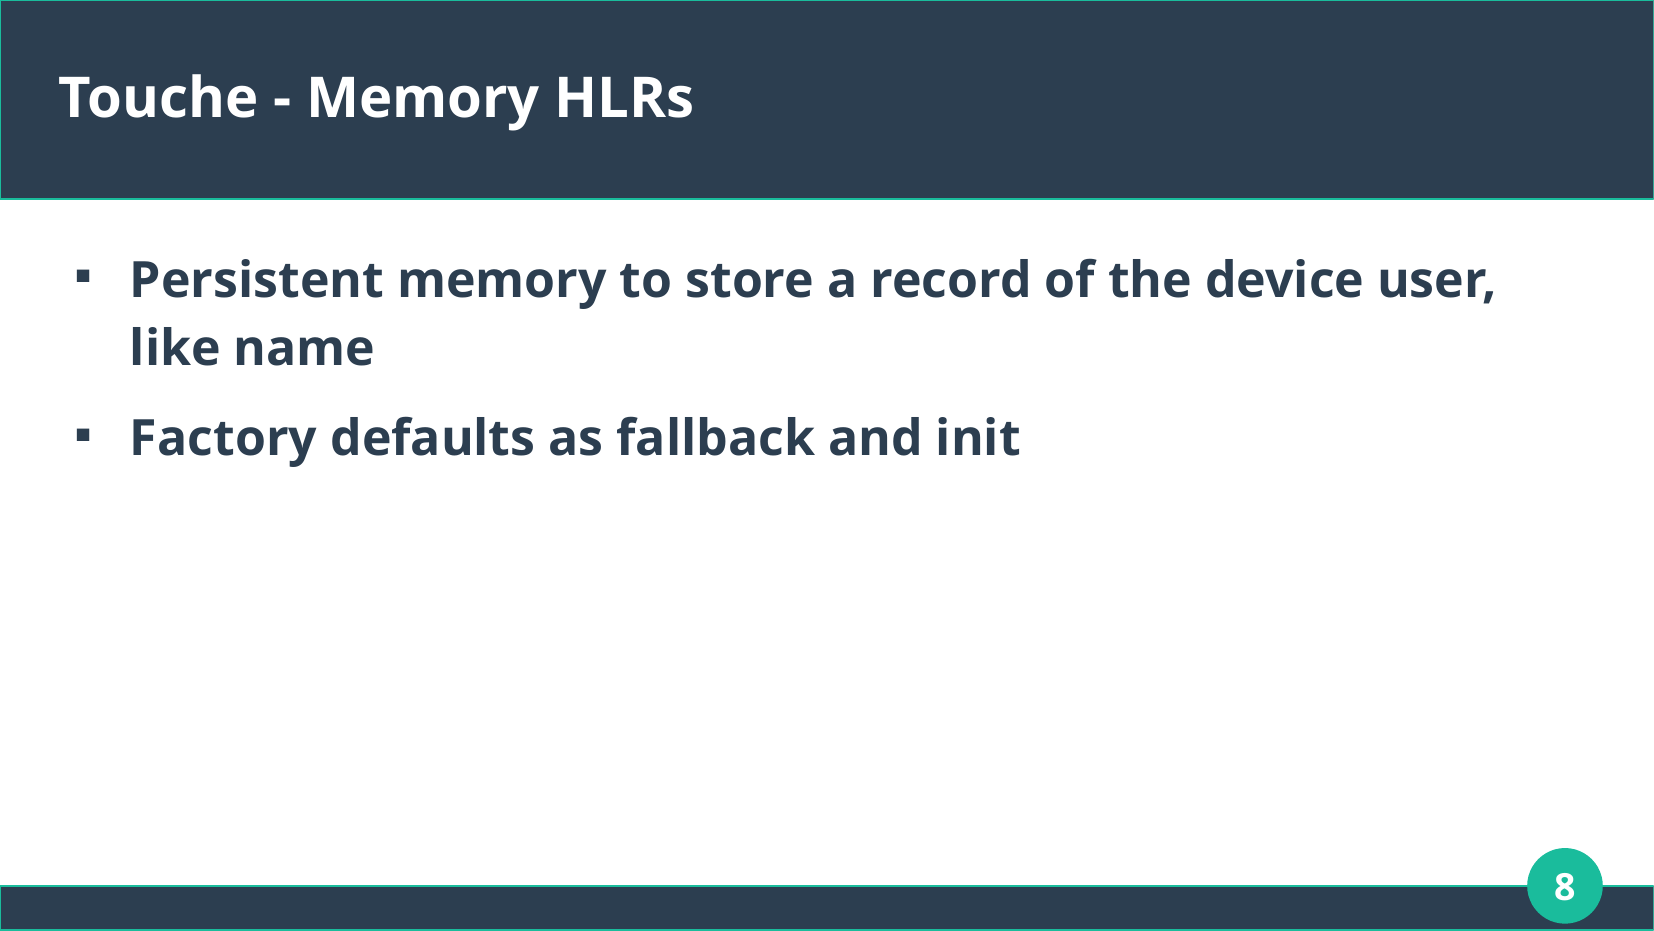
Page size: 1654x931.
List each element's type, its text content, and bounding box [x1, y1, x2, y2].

list Persistent memory to store a record of the device user, like name Factory defaults as fallback and init [59, 243, 1595, 864]
title Touche - Memory HLRs [59, 37, 1595, 156]
